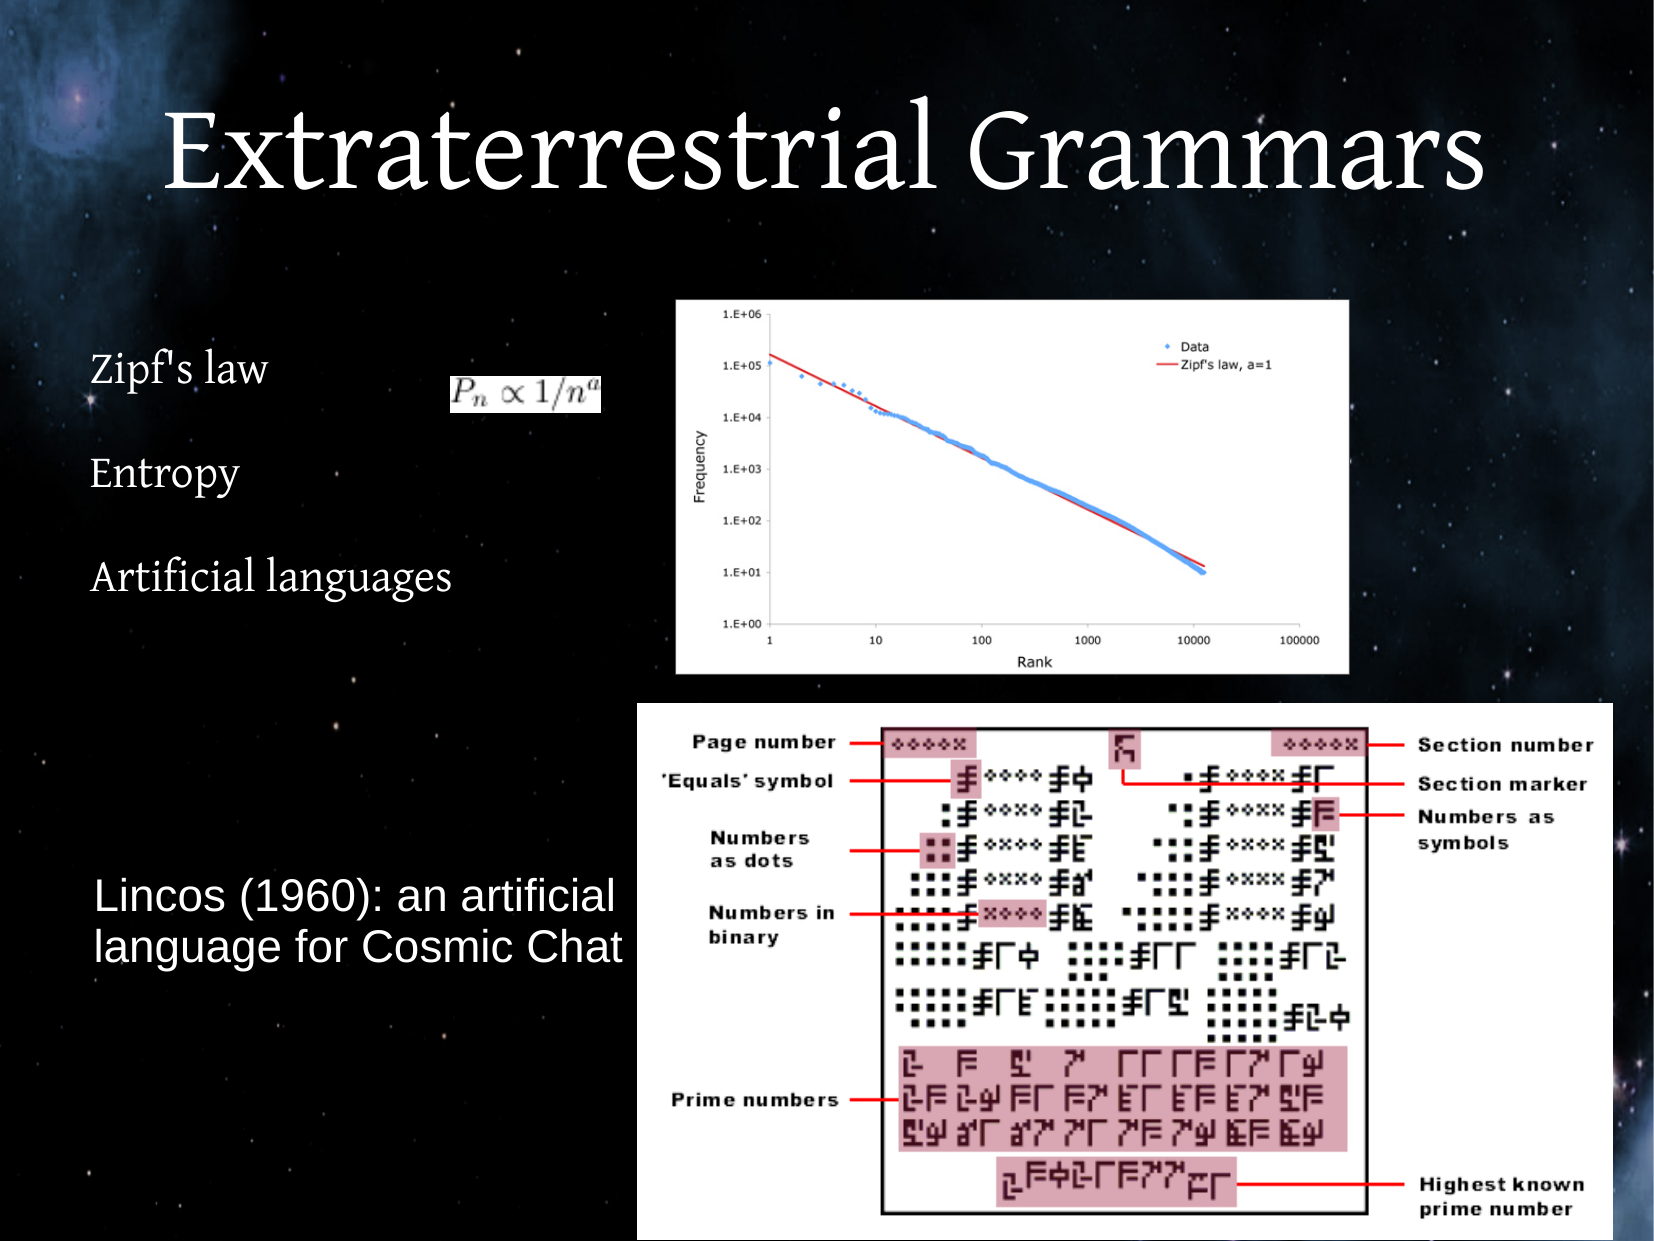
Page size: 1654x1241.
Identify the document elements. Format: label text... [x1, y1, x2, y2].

picture [0, 0, 1654, 1241]
title Extraterrestrial Grammars [82, 49, 1571, 257]
text_box Lincos (1960): an artificial language for Cosmic Chat [78, 862, 680, 1163]
text_box Zipf's law Entropy Artificial languages [75, 337, 1538, 713]
